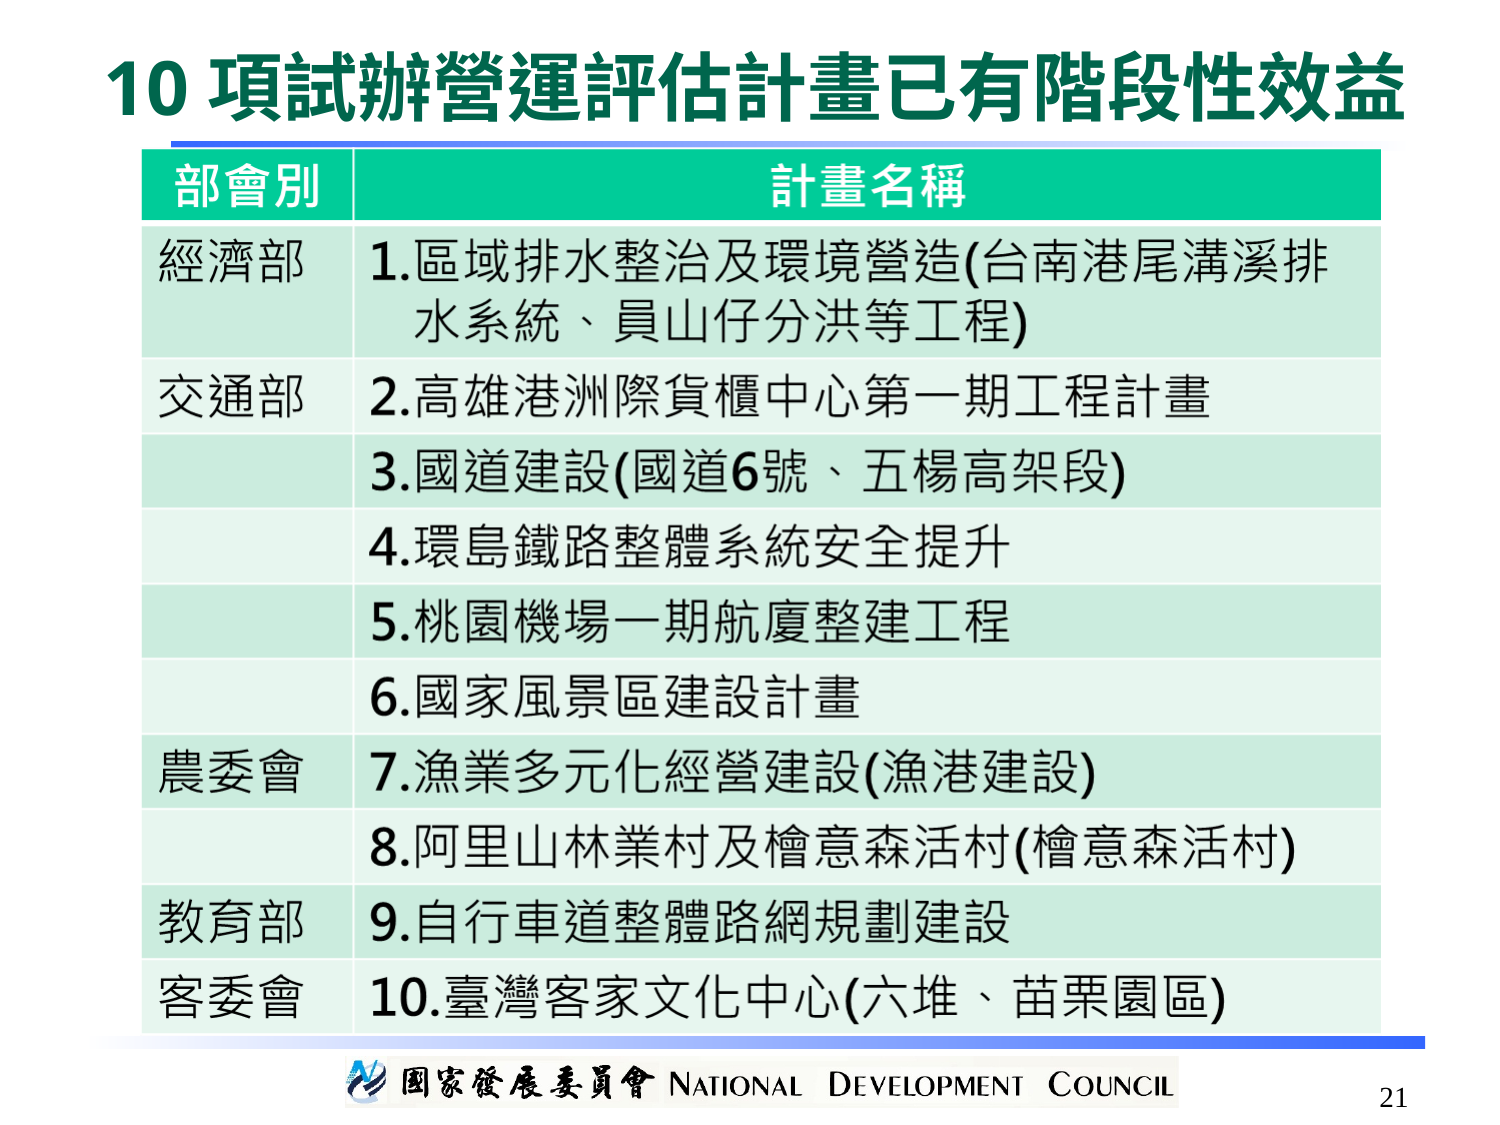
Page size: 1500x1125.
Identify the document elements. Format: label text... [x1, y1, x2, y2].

title 10項試辦營運評估計畫已有階段性效益 [76, 31, 1436, 141]
picture [140, 142, 1382, 1059]
text_box 21 [1364, 1070, 1490, 1106]
